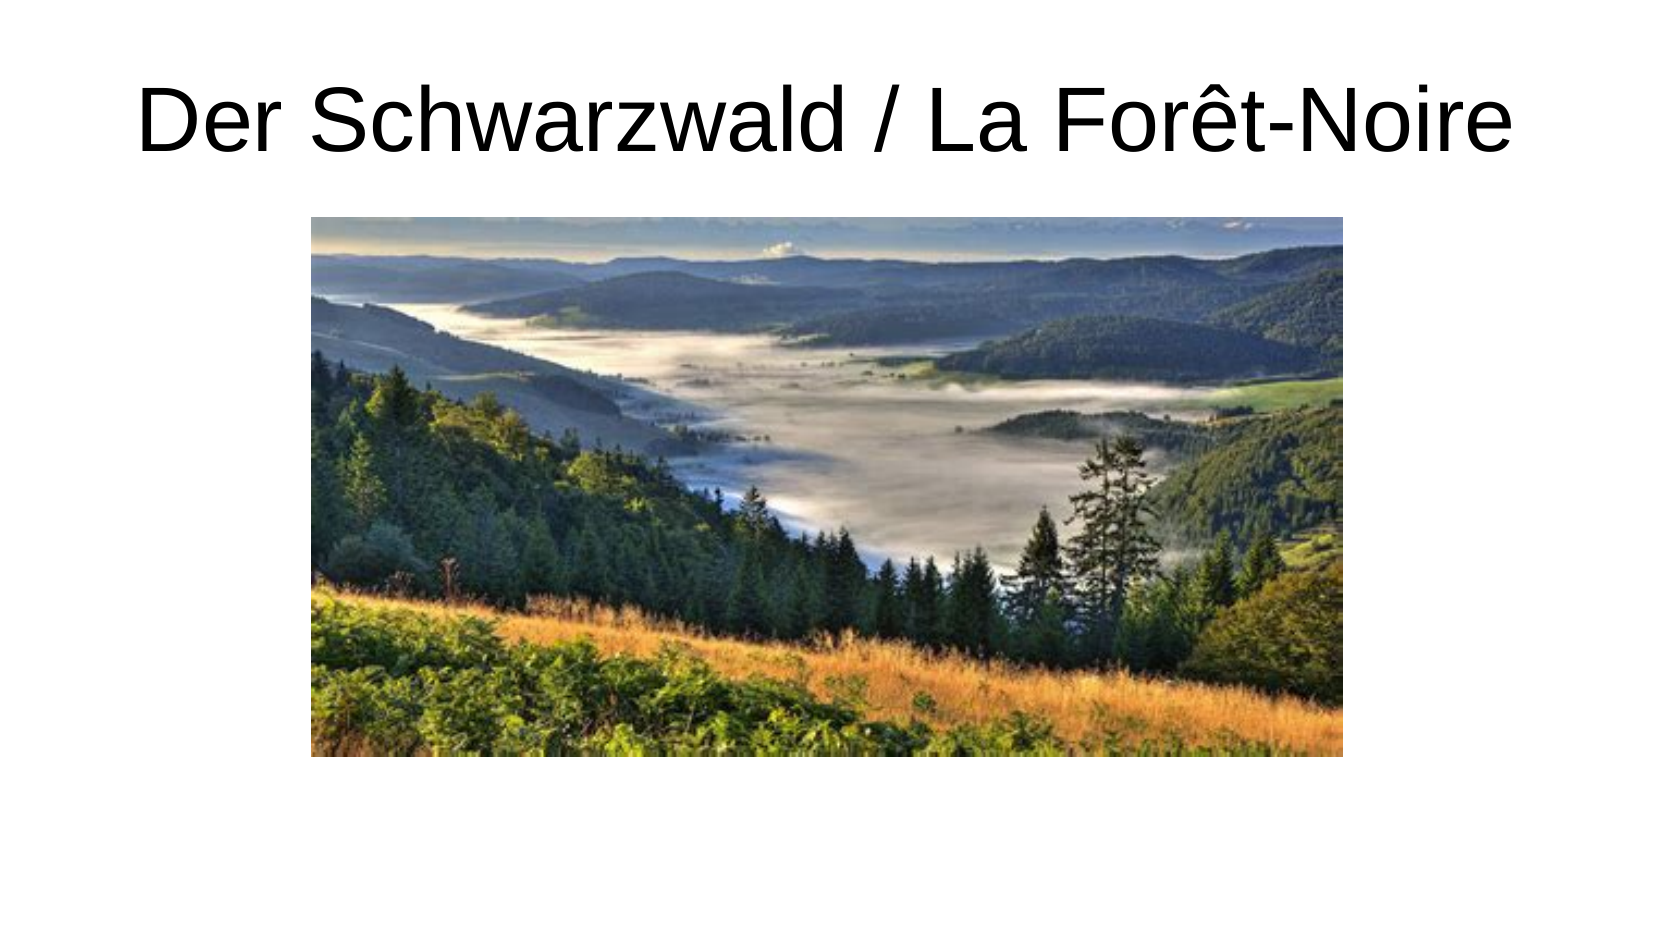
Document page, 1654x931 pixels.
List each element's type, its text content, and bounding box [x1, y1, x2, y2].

title Der Schwarzwald / La Forêt-Noire [82, 37, 1571, 193]
picture [311, 217, 1343, 758]
